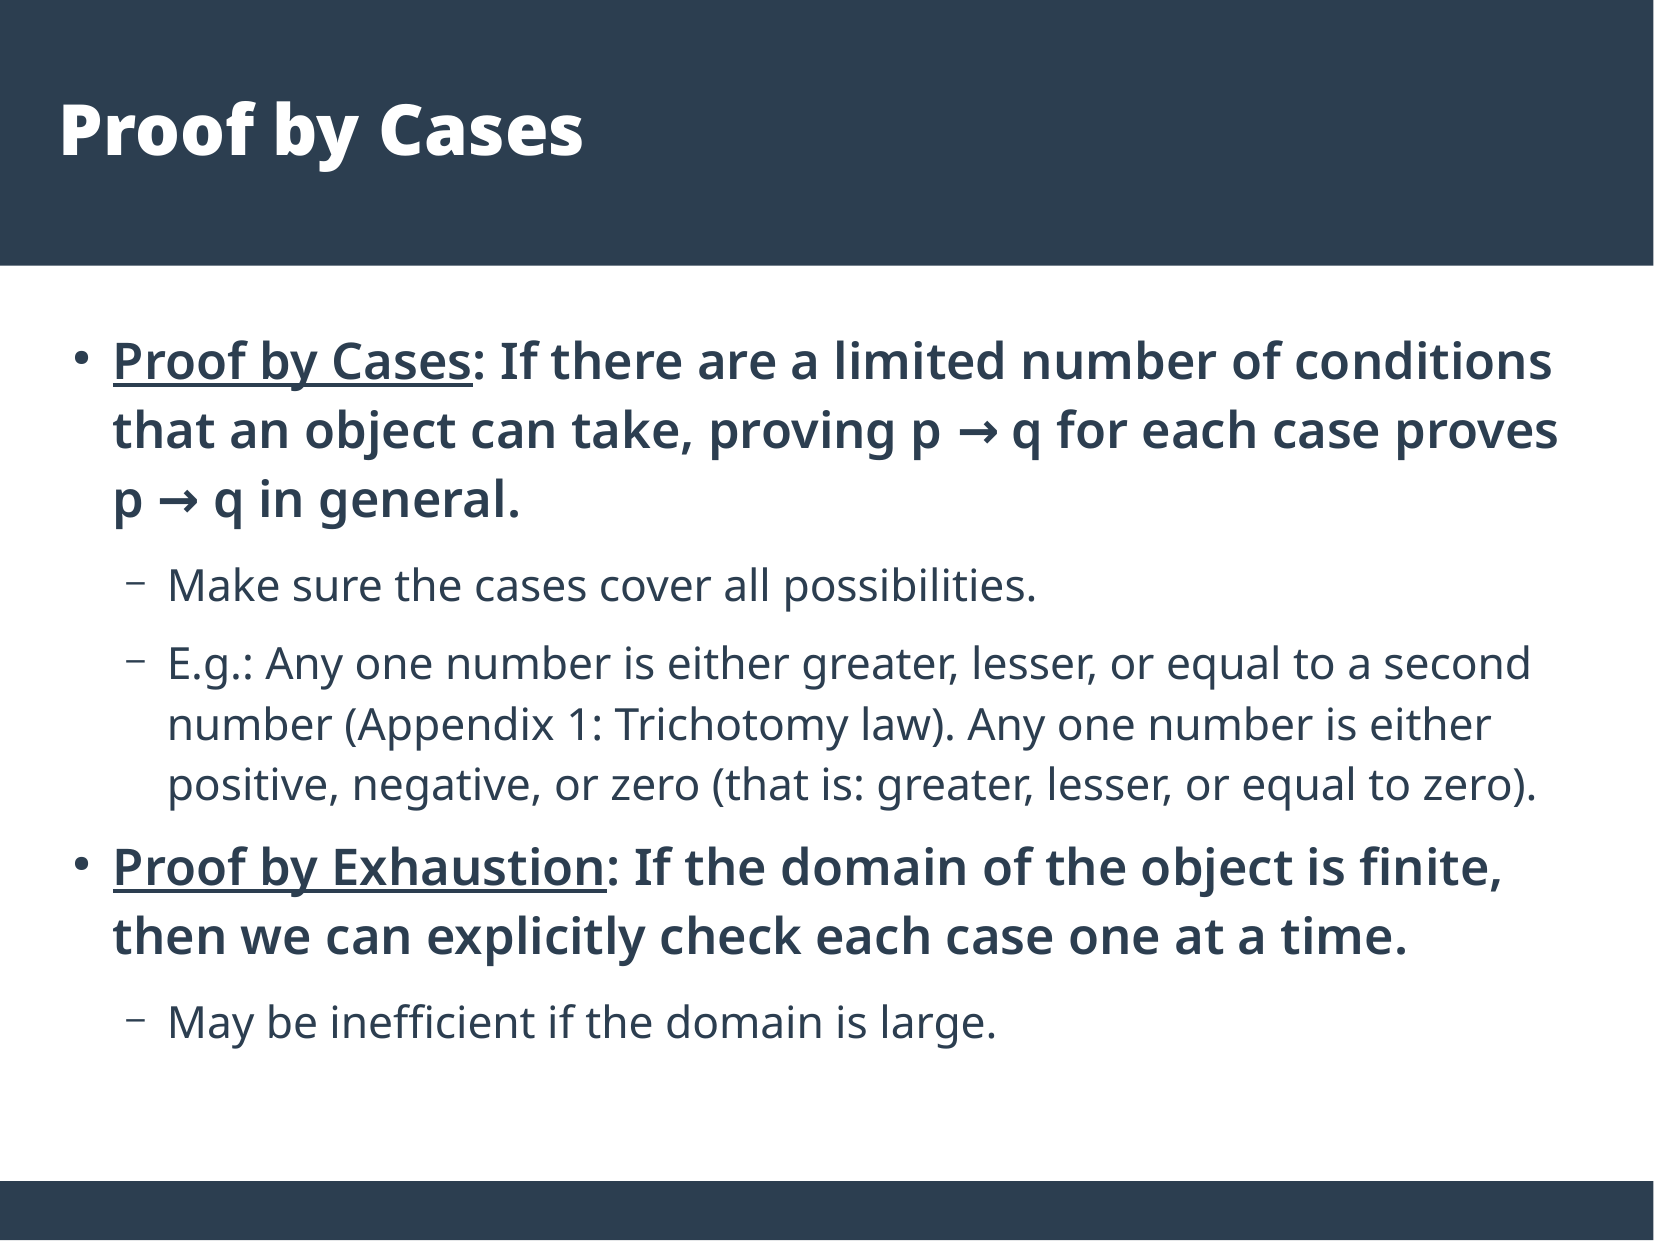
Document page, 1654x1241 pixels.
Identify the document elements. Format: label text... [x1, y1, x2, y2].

list Proof by Cases: If there are a limited number of conditions that an object can take, proving p → q for each case proves p → q in general. Make sure the cases cover all possibilities. E.g.: Any one number is either greater, lesser, or equal to a second number (Appendix 1: Trichotomy law). Any one number is either positive, negative, or zero (that is: greater, lesser, or equal to zero). Proof by Exhaustion: If the domain of the object is finite, then we can explicitly check each case one at a time. May be inefficient if the domain is large. [59, 324, 1595, 1066]
title Proof by Cases [59, 49, 1595, 207]
